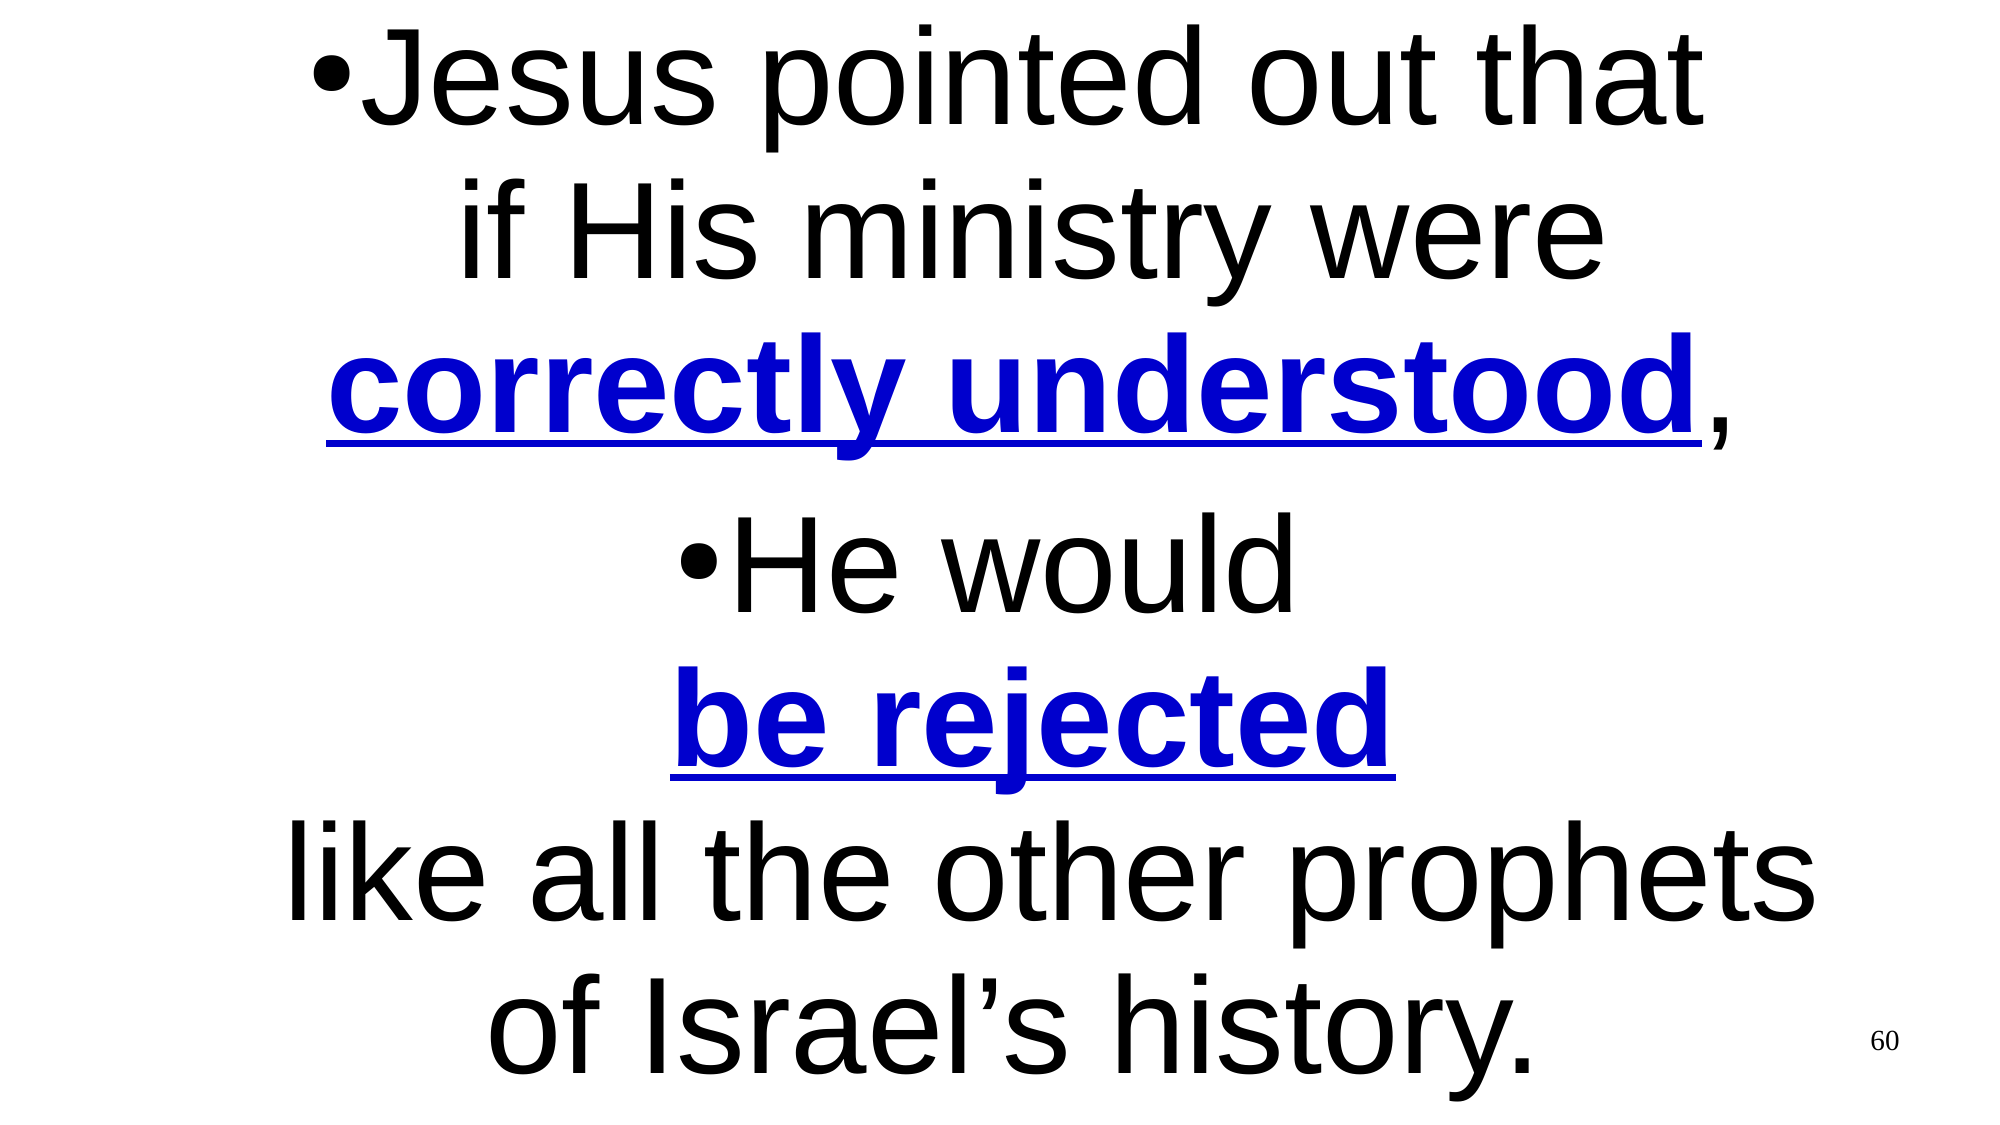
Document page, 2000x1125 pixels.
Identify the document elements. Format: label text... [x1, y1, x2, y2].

list Jesus pointed out that if His ministry were correctly understood, He would be rejected like all the other prophets of Israel’s history. [0, 0, 1996, 1123]
